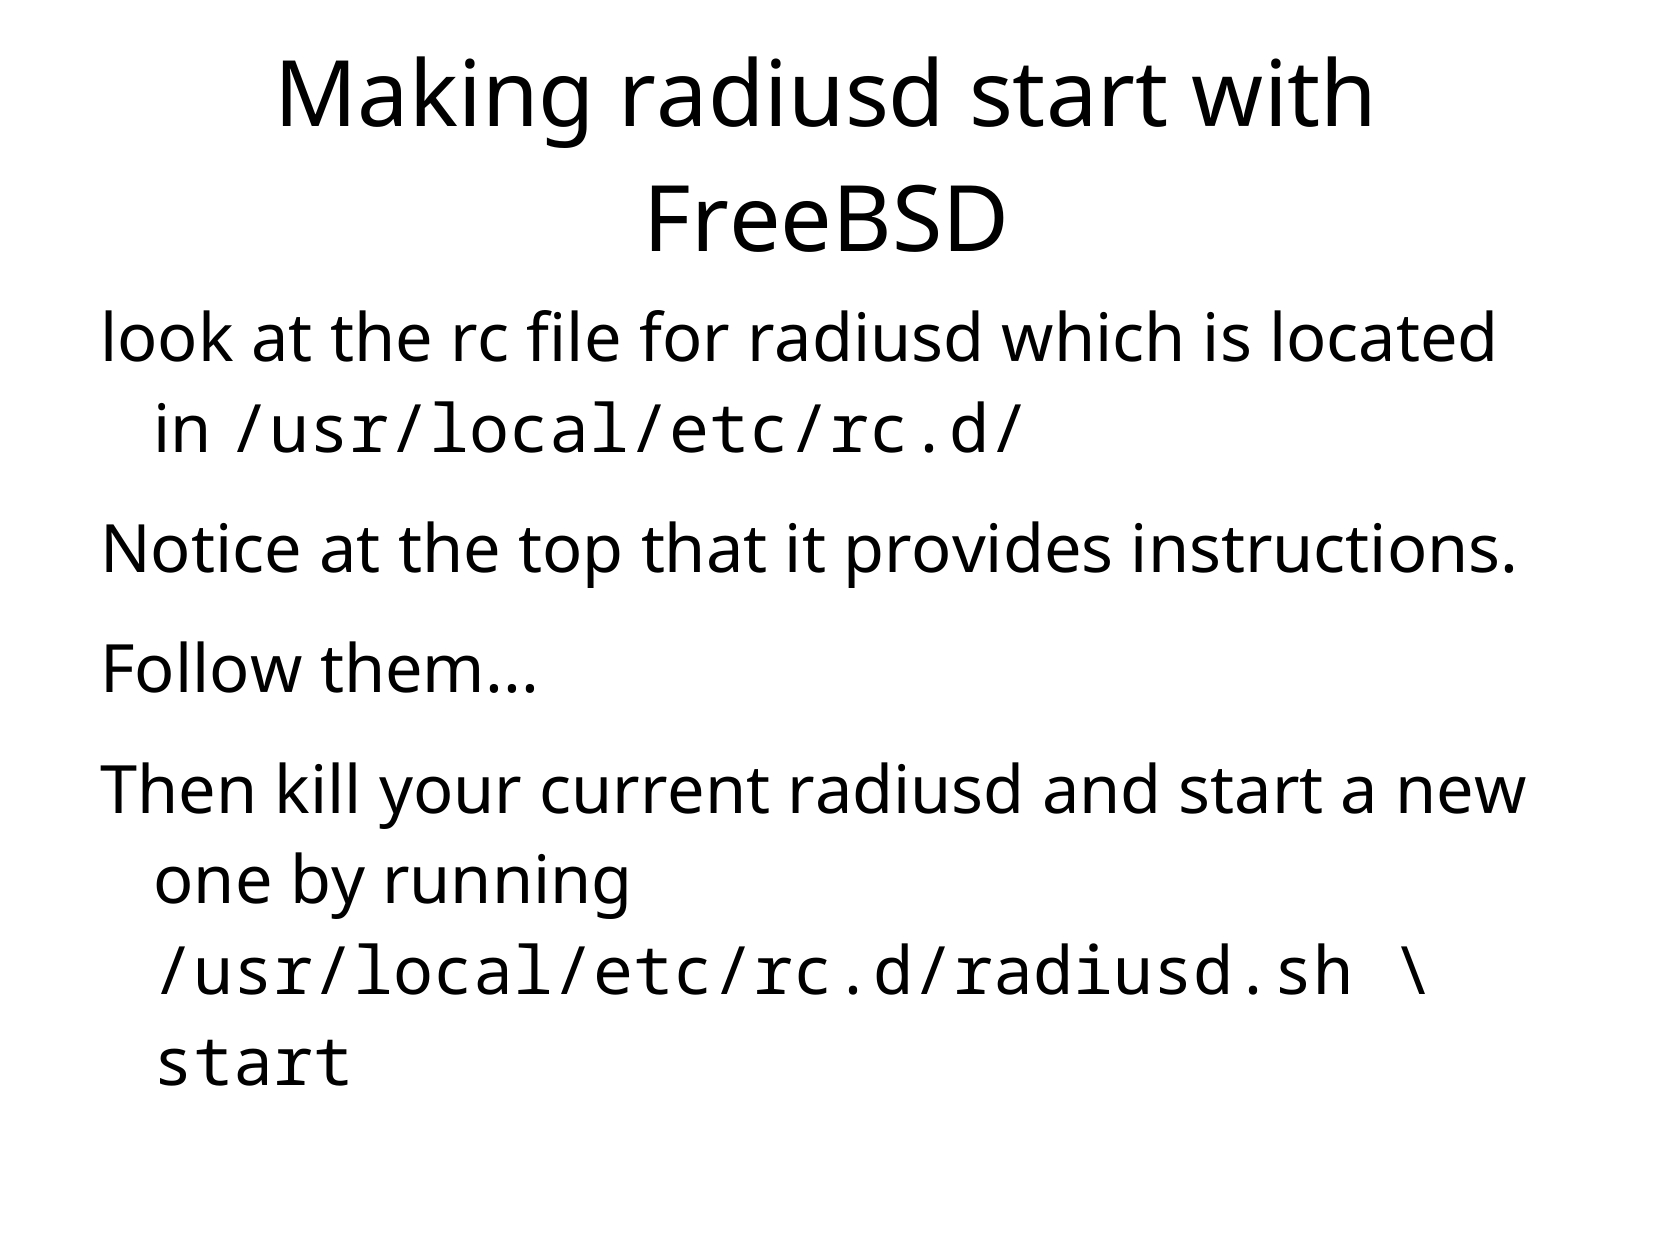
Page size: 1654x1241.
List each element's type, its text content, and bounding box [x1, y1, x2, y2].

list look at the rc file for radiusd which is located in /usr/local/etc/rc.d/ Notice at the top that it provides instructions. Follow them... Then kill your current radiusd and start a new one by running /usr/local/etc/rc.d/radiusd.sh \ start [82, 290, 1571, 1109]
title Making radiusd start with FreeBSD [82, 49, 1571, 257]
